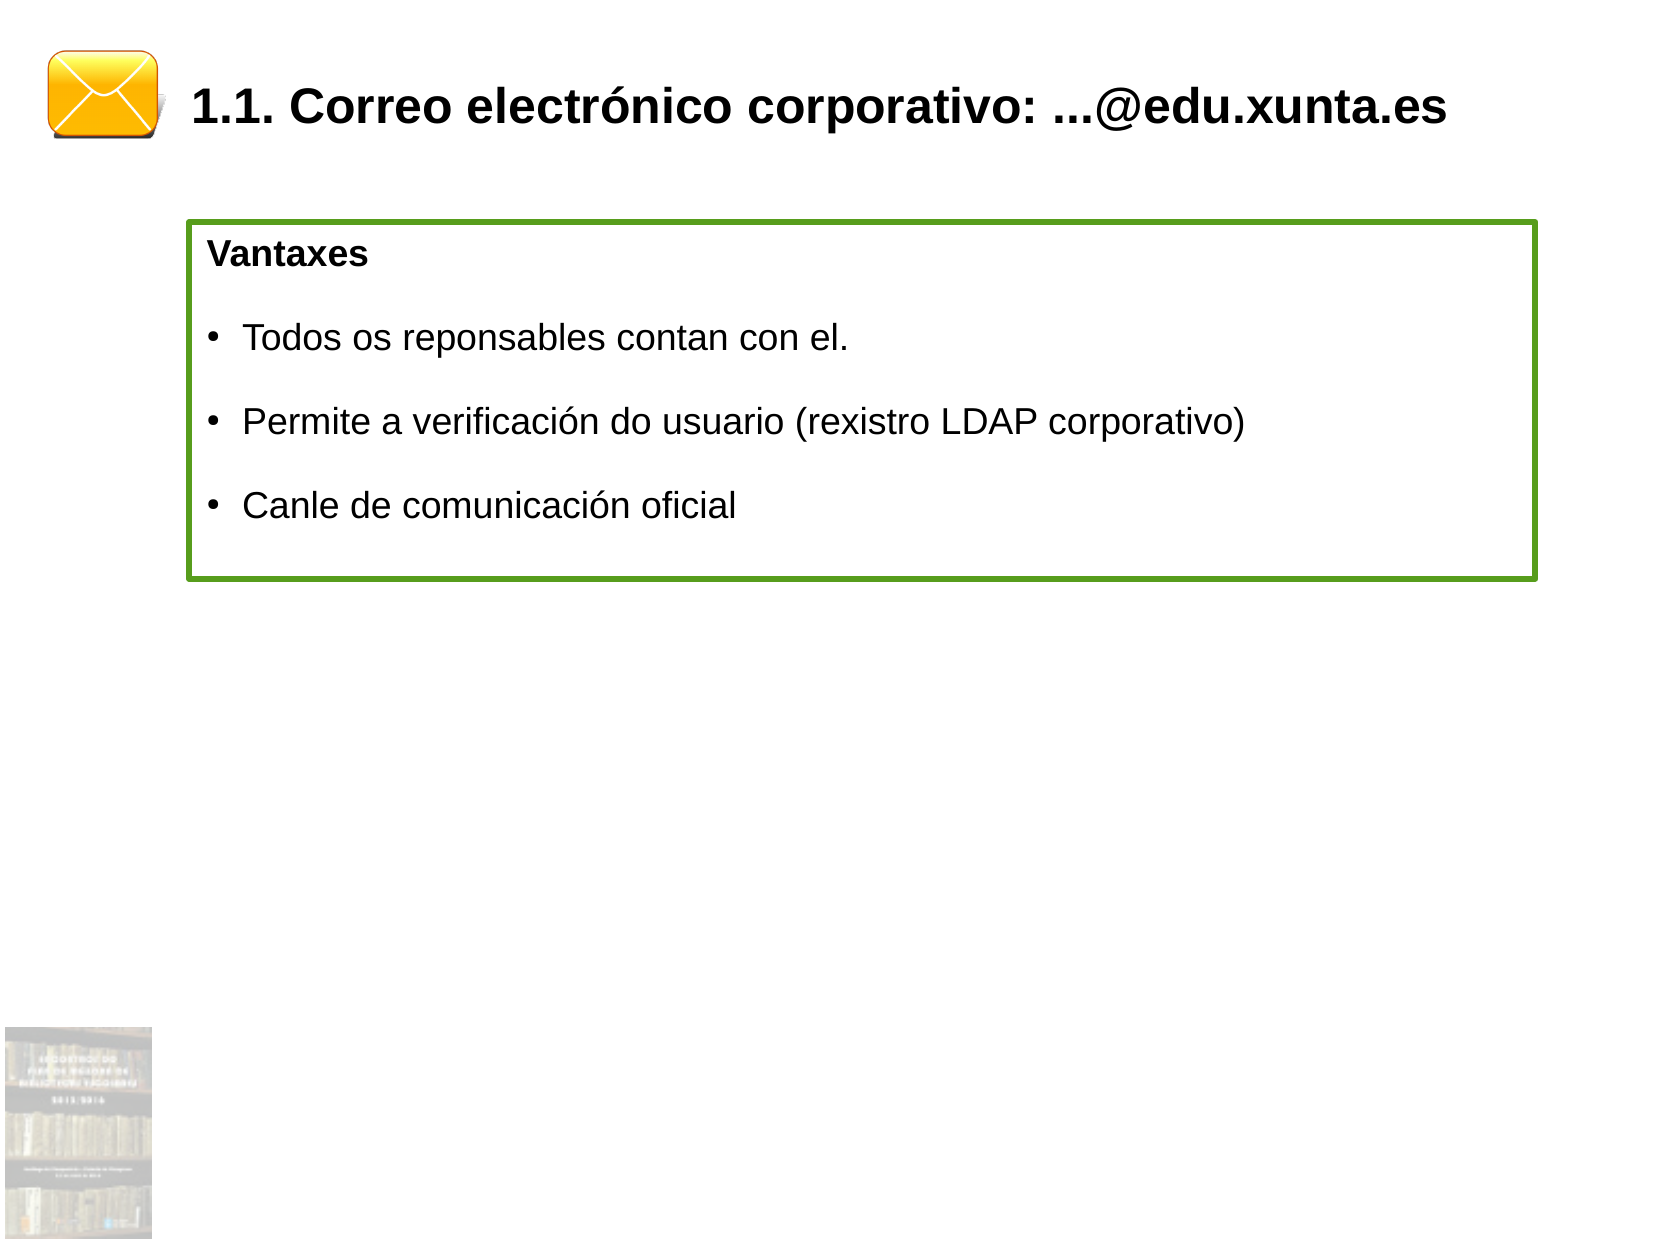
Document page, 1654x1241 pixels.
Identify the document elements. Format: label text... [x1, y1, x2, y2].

picture [5, 1027, 152, 1239]
text_box 1.1. Correo electrónico corporativo: ...@edu.xunta.es [177, 70, 1619, 198]
text_box Vantaxes Todos os reponsables contan con el. Permite a verificación do usuario (rexistro LDAP corporativo) Canle de comunicación oficial [188, 222, 1536, 579]
picture [47, 35, 166, 154]
